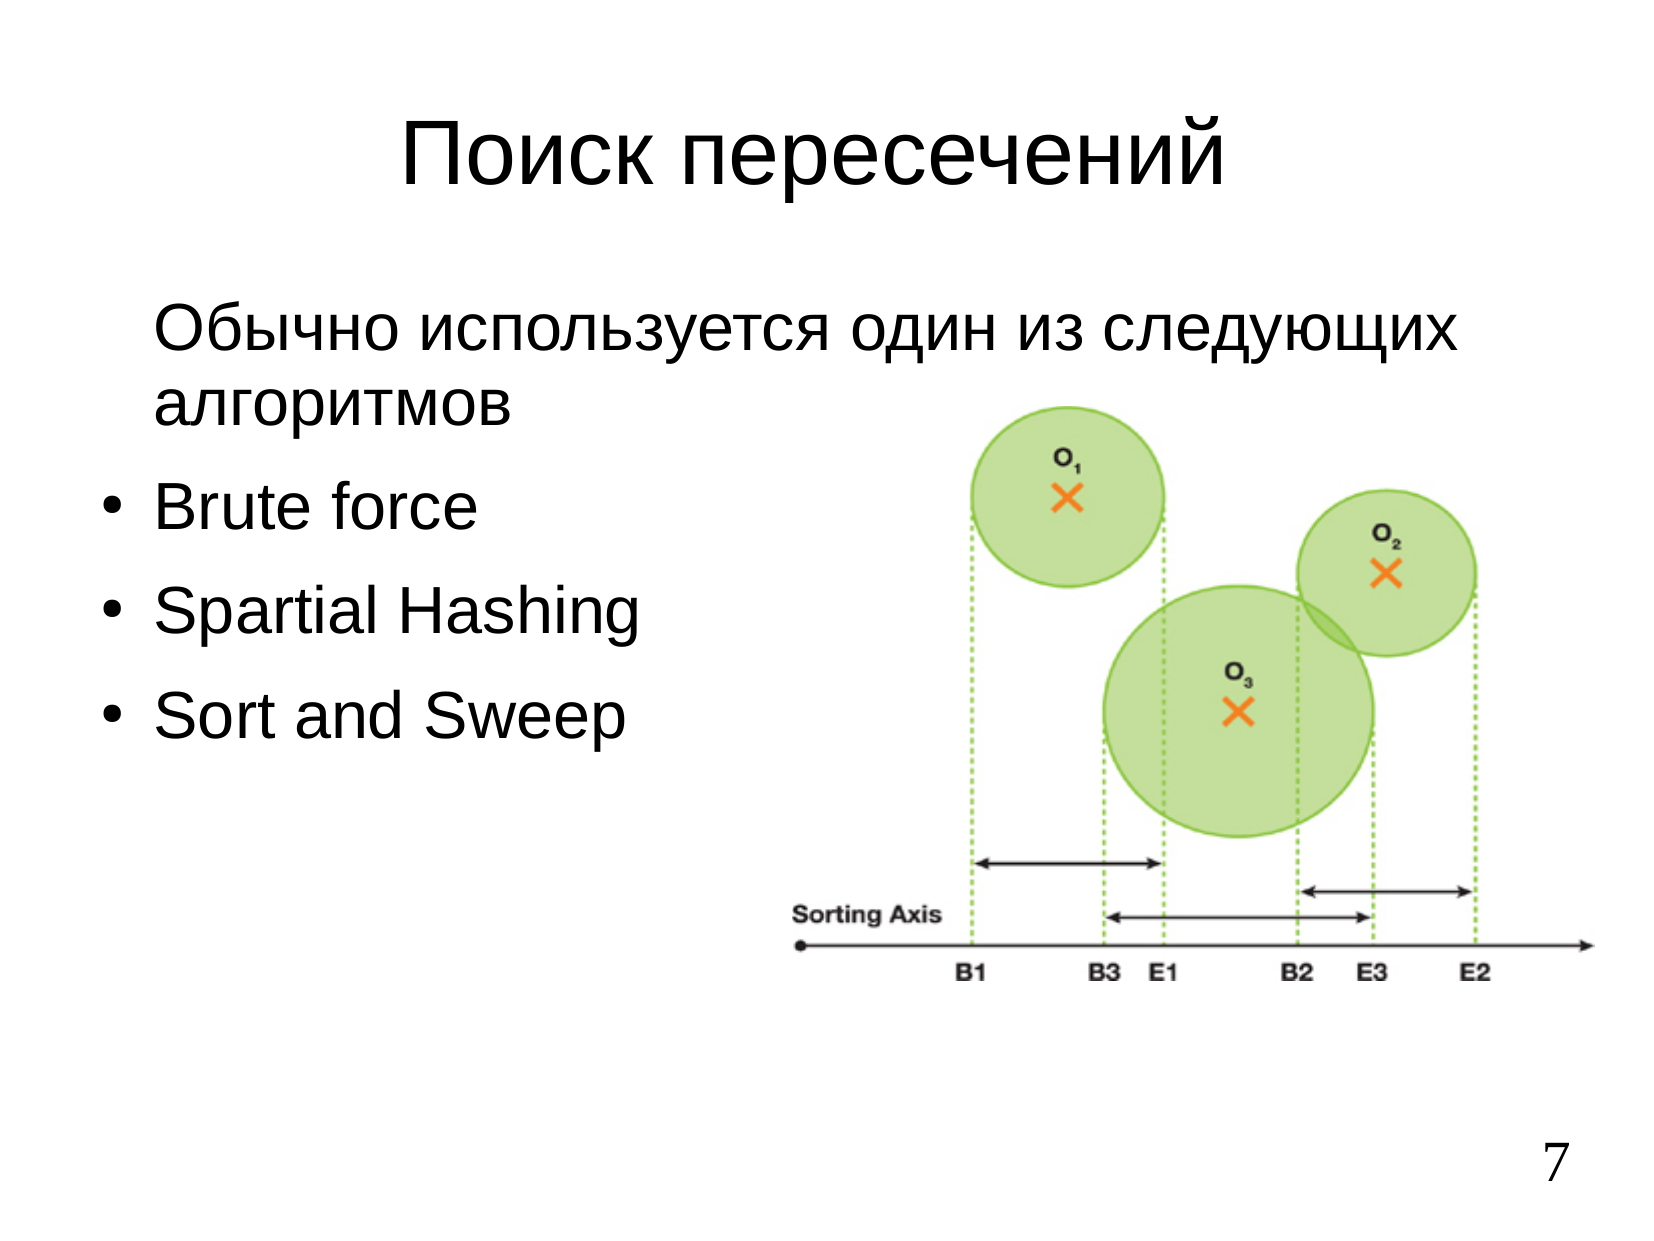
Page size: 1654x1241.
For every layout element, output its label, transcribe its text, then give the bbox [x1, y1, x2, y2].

list Обычно используется один из следующих алгоритмов Brute force Spartial Hashing Sort and Sweep [82, 290, 1571, 1010]
title Поиск пересечений [82, 49, 1571, 257]
picture [792, 406, 1595, 981]
